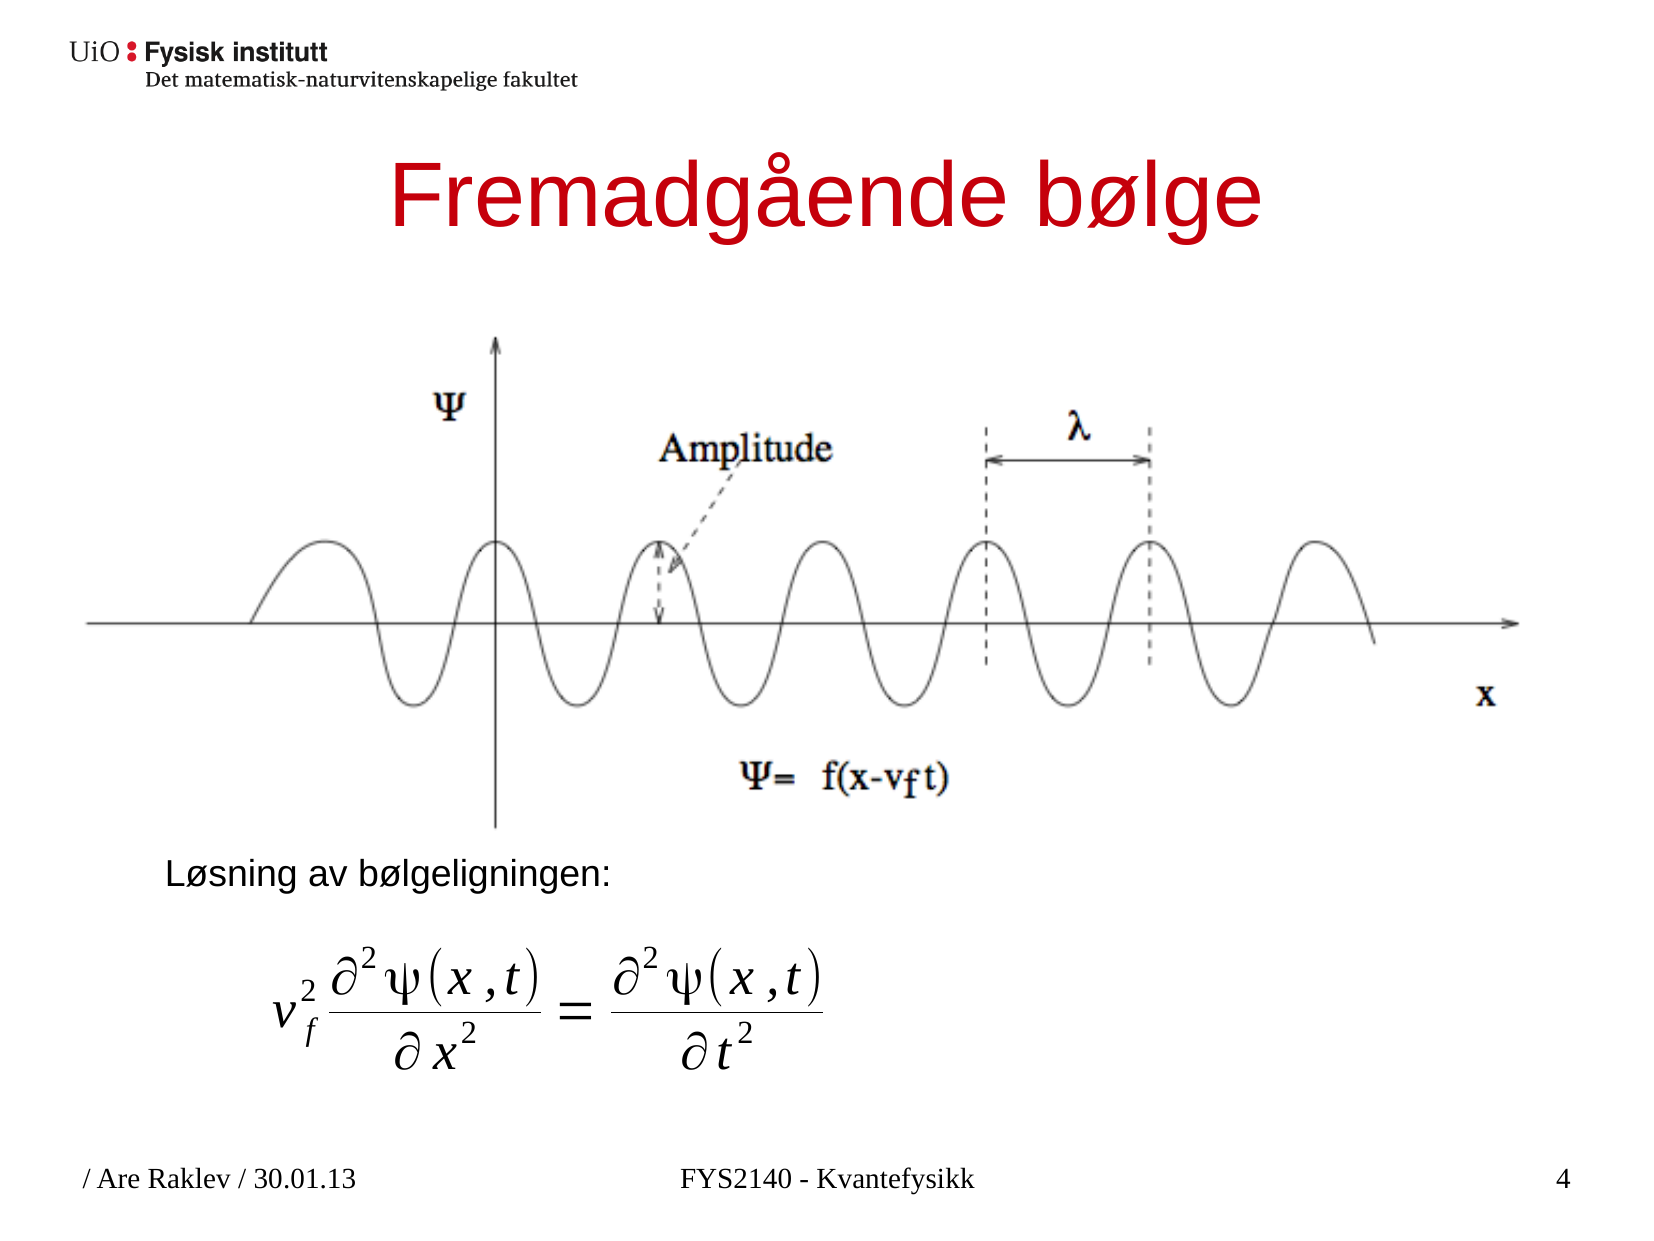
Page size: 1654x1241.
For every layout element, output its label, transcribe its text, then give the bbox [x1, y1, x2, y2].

picture [68, 37, 581, 93]
title Fremadgående bølge [82, 90, 1571, 298]
picture [47, 312, 1603, 863]
chart [264, 939, 830, 1082]
text_box Løsning av bølgeligningen: [150, 844, 638, 902]
